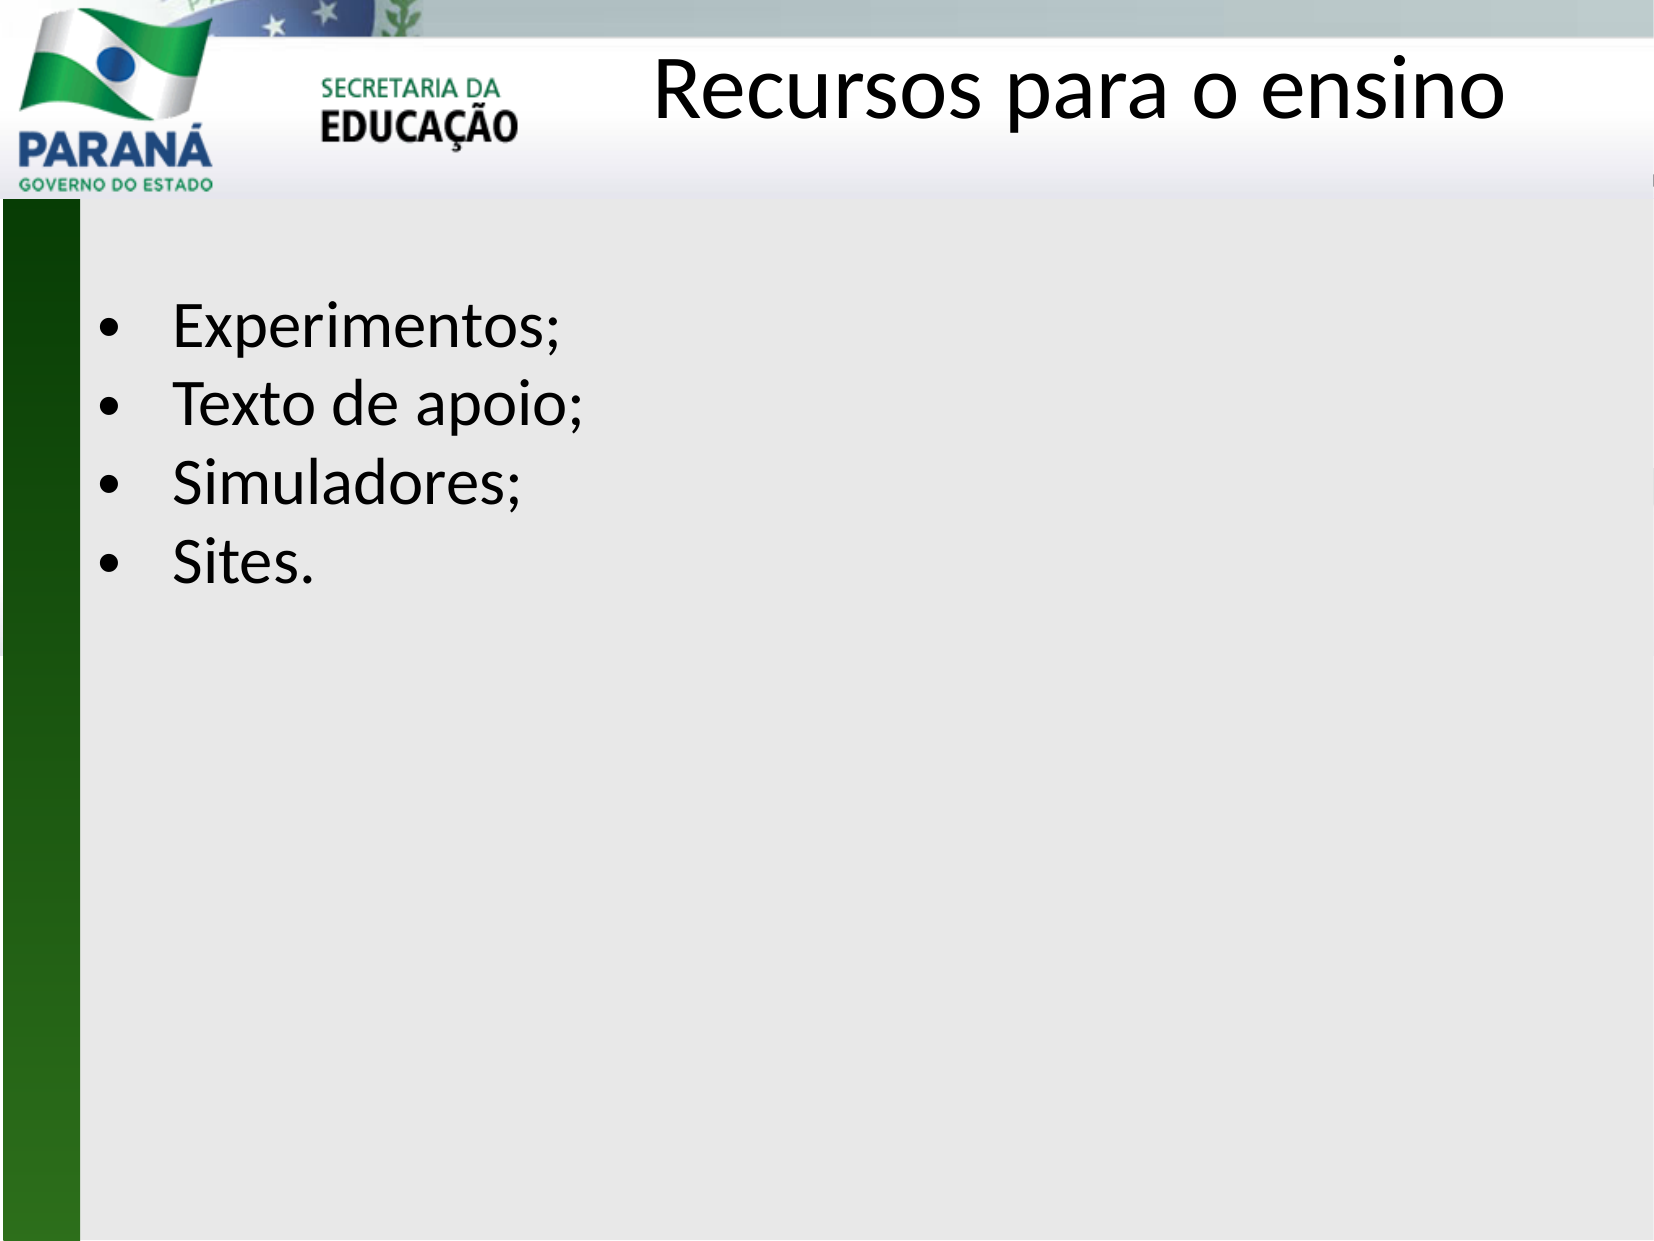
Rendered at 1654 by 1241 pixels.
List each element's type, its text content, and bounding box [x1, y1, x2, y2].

title Recursos para o ensino [543, 42, 1619, 263]
list Experimentos; Texto de apoio; Simuladores; Sites. [82, 290, 1568, 1106]
picture [0, 0, 1654, 199]
